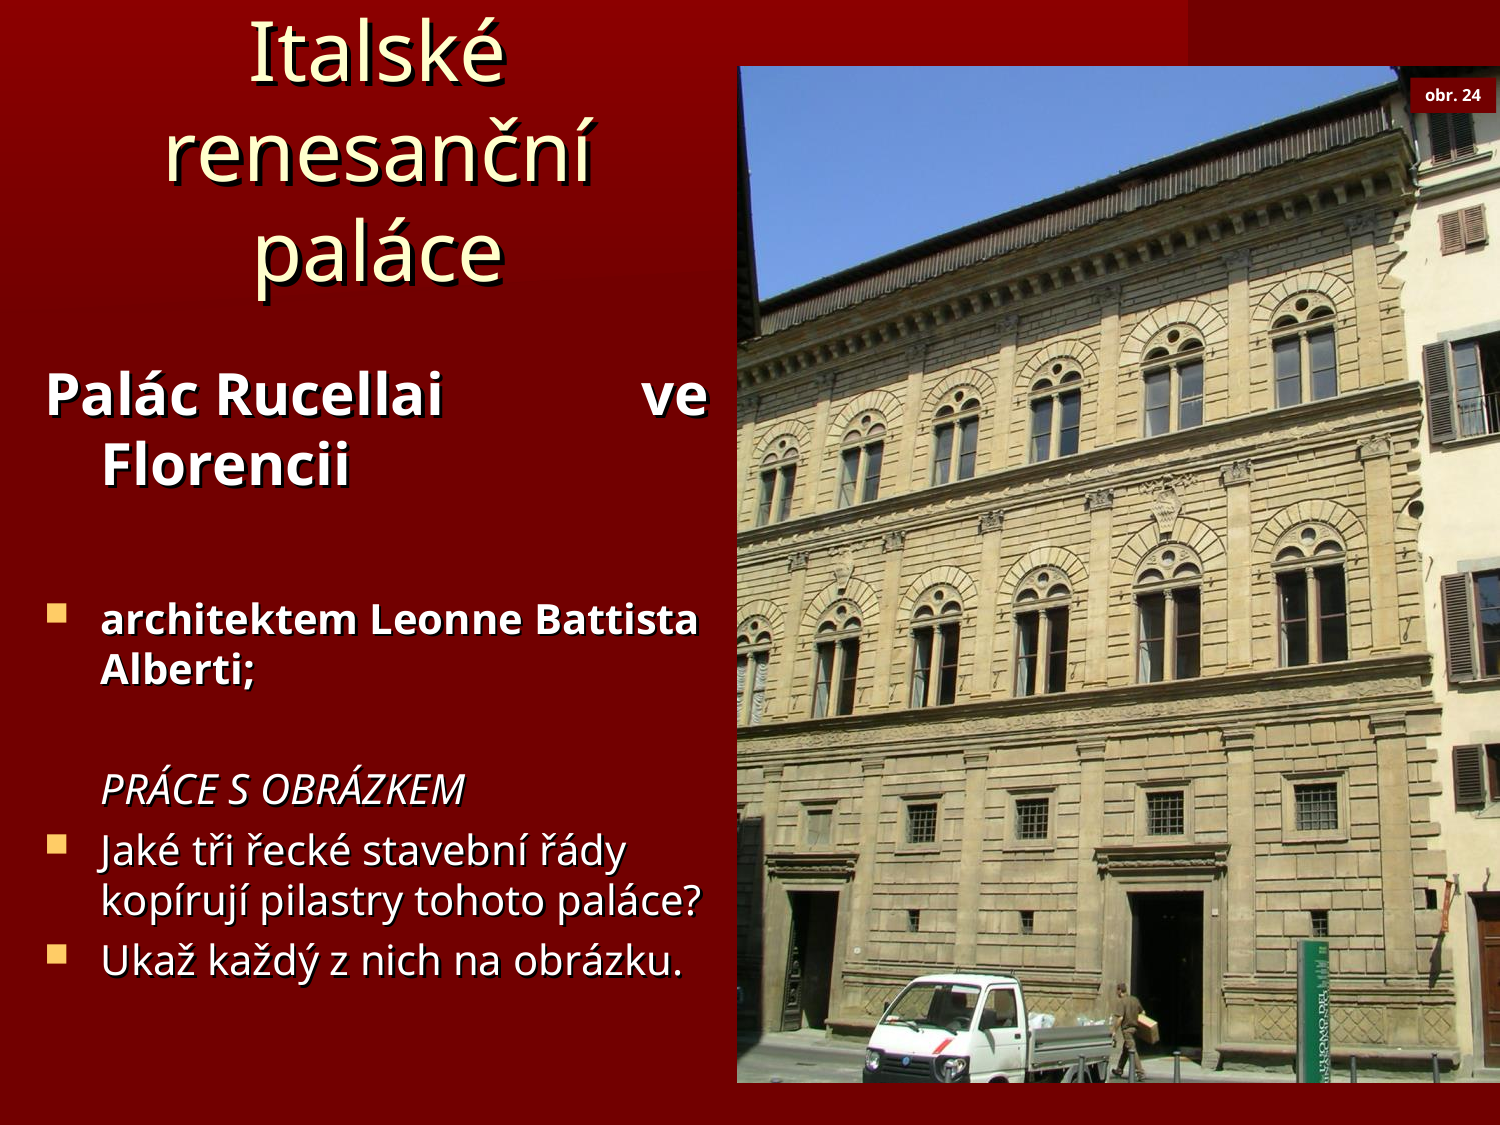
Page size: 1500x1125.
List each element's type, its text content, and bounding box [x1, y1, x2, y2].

text_box obr. 24 [1410, 77, 1497, 113]
title Italské renesanční paláce [17, 40, 739, 256]
list Palác Rucellai ve Florencii architektem Leonne Battista Alberti; PRÁCE S OBRÁZKEM Jaké tři řecké stavební řády kopírují pilastry tohoto paláce? Ukaž každý z nich na obrázku. [29, 350, 737, 1053]
text_box [737, 66, 1500, 1083]
